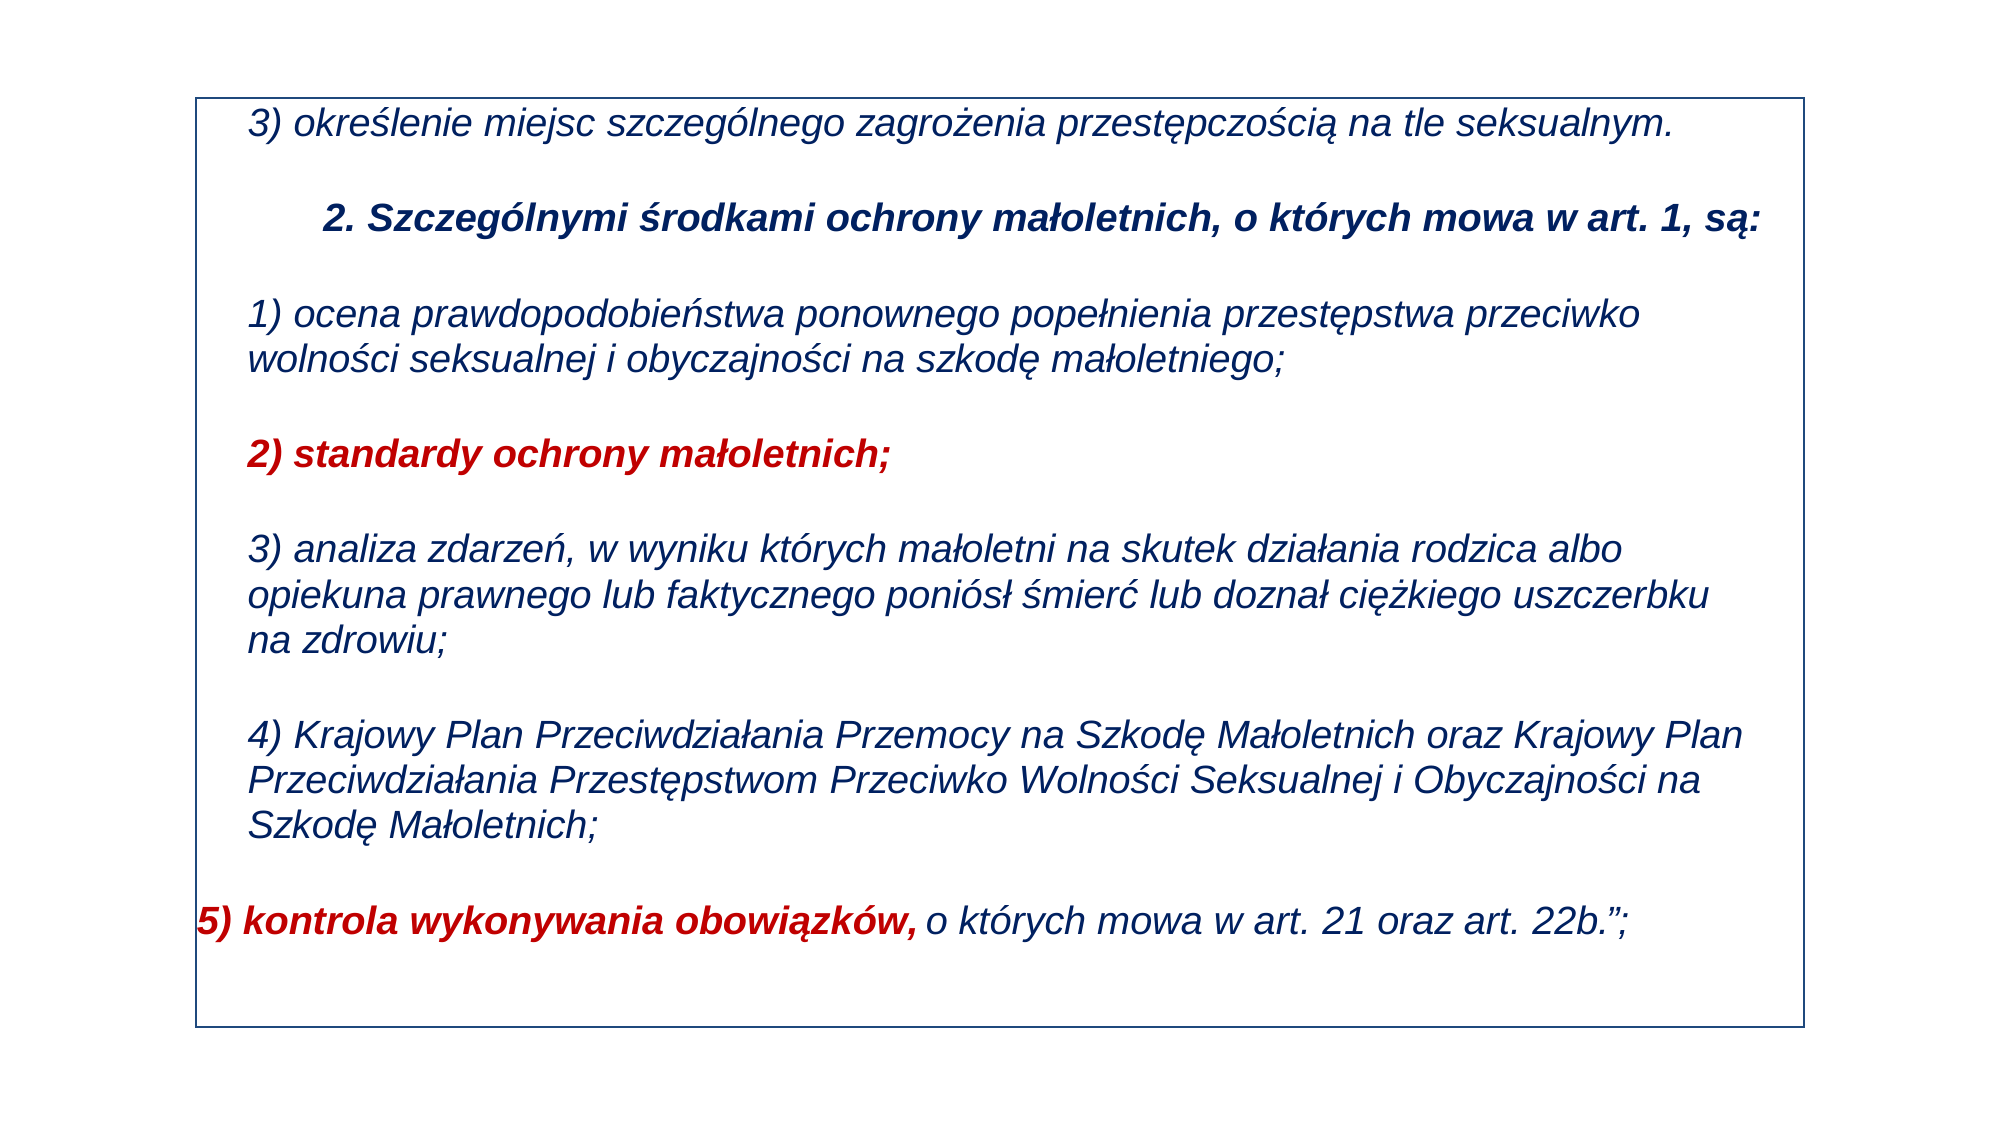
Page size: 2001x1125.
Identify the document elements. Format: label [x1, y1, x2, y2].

picture [196, 99, 1804, 1026]
